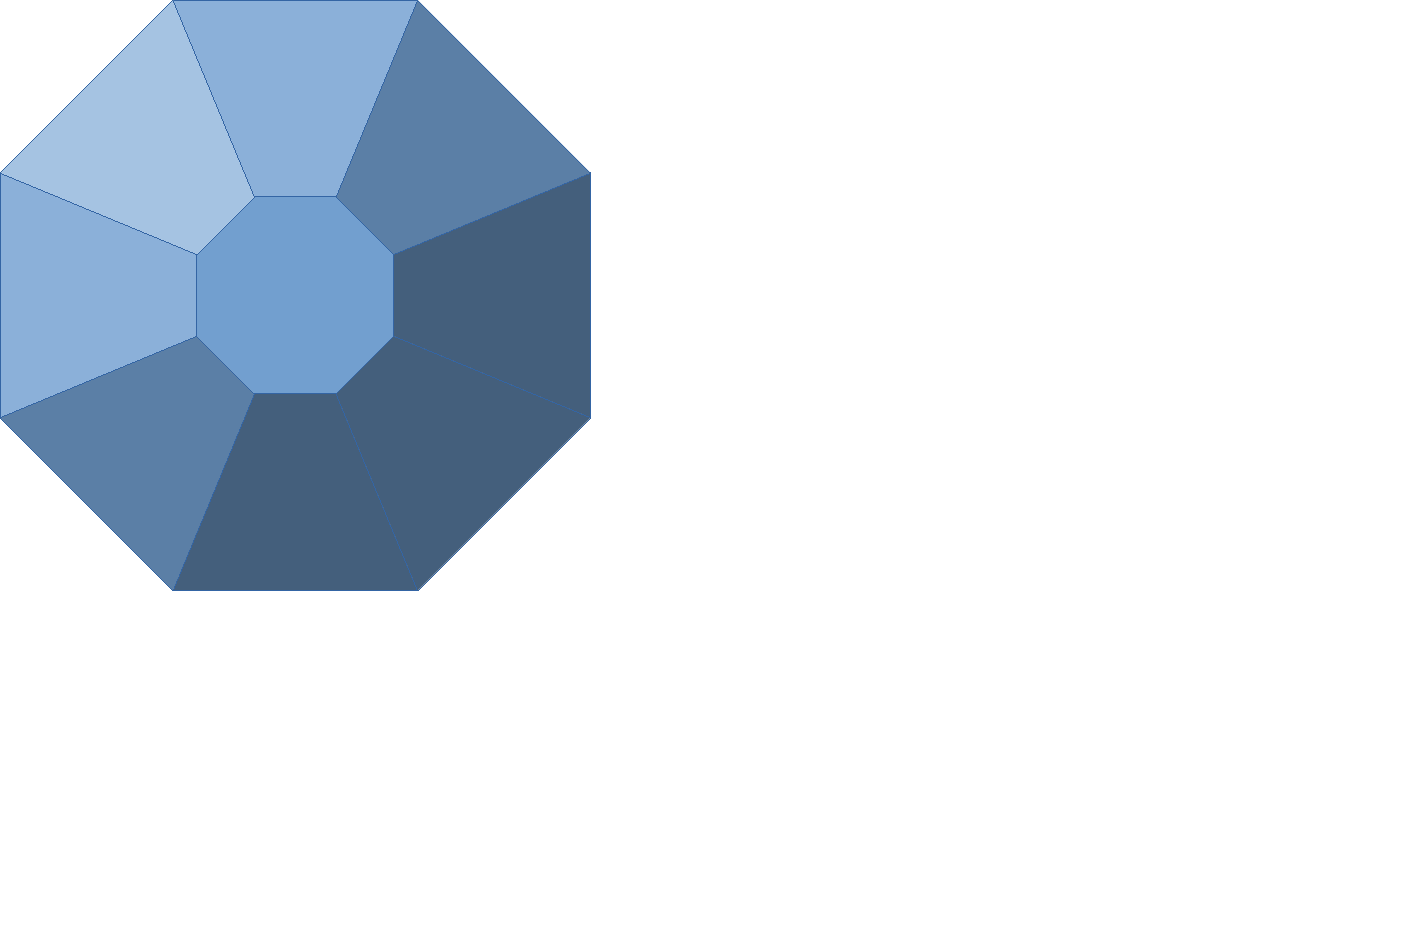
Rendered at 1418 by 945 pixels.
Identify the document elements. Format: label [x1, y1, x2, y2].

text_box [0, 0, 591, 591]
